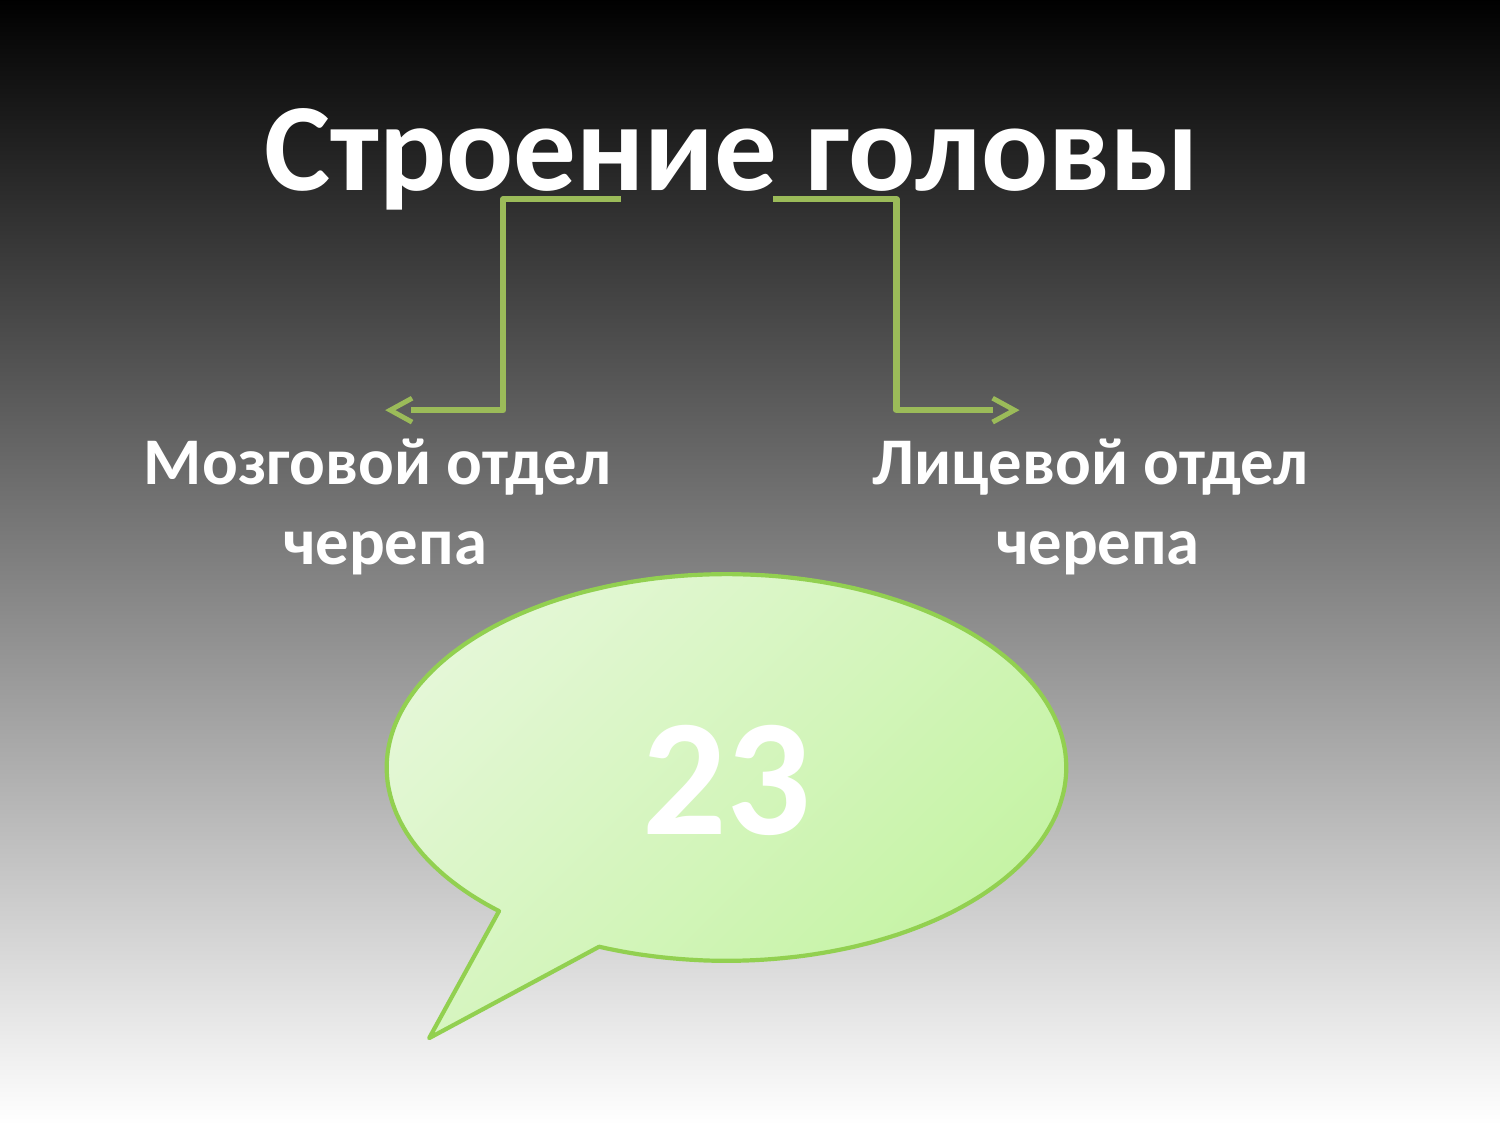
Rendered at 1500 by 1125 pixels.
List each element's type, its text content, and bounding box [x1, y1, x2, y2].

text_box Строение головы [249, 58, 1244, 224]
text_box 23 [386, 574, 1067, 1039]
text_box Мозговой отдел черепа [23, 410, 748, 585]
text_box Лицевой отдел черепа [857, 410, 1324, 585]
